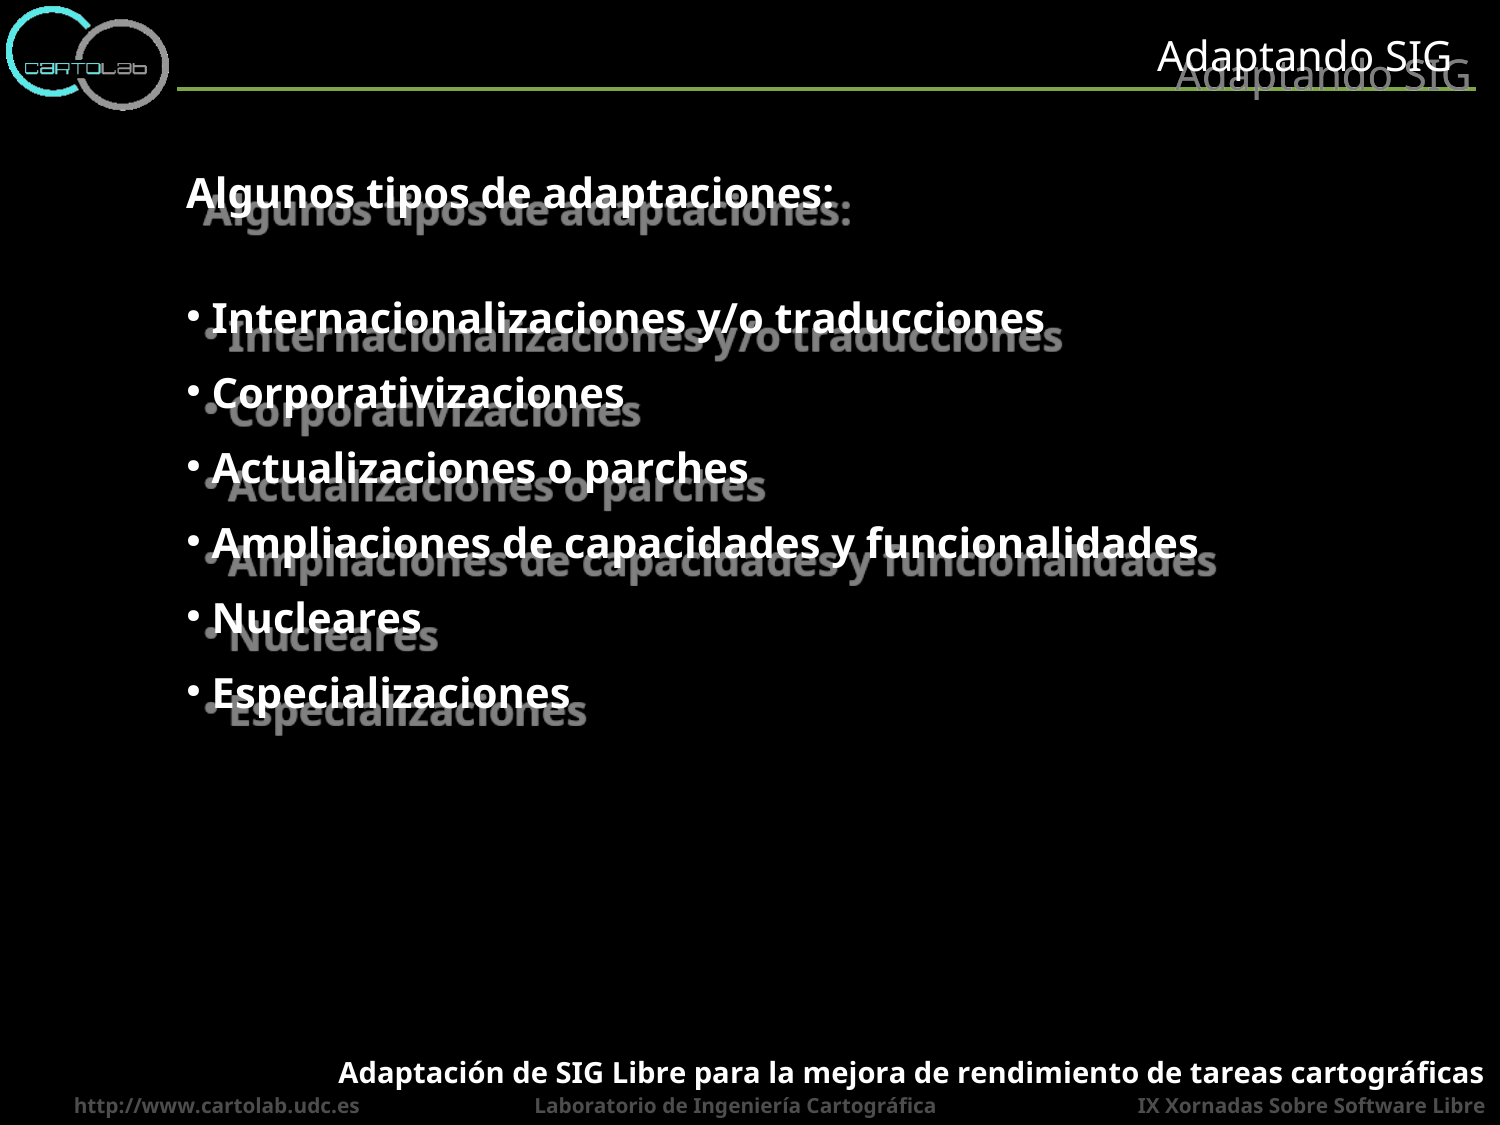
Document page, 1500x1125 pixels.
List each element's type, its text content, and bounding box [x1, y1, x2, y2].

text_box Adaptando SIG [1142, 22, 1491, 88]
text_box Algunos tipos de adaptaciones: Internacionalizaciones y/o traducciones Corporativizaciones Actualizaciones o parches Ampliaciones de capacidades y funcionalidades Nucleares Especializaciones [171, 159, 1441, 916]
